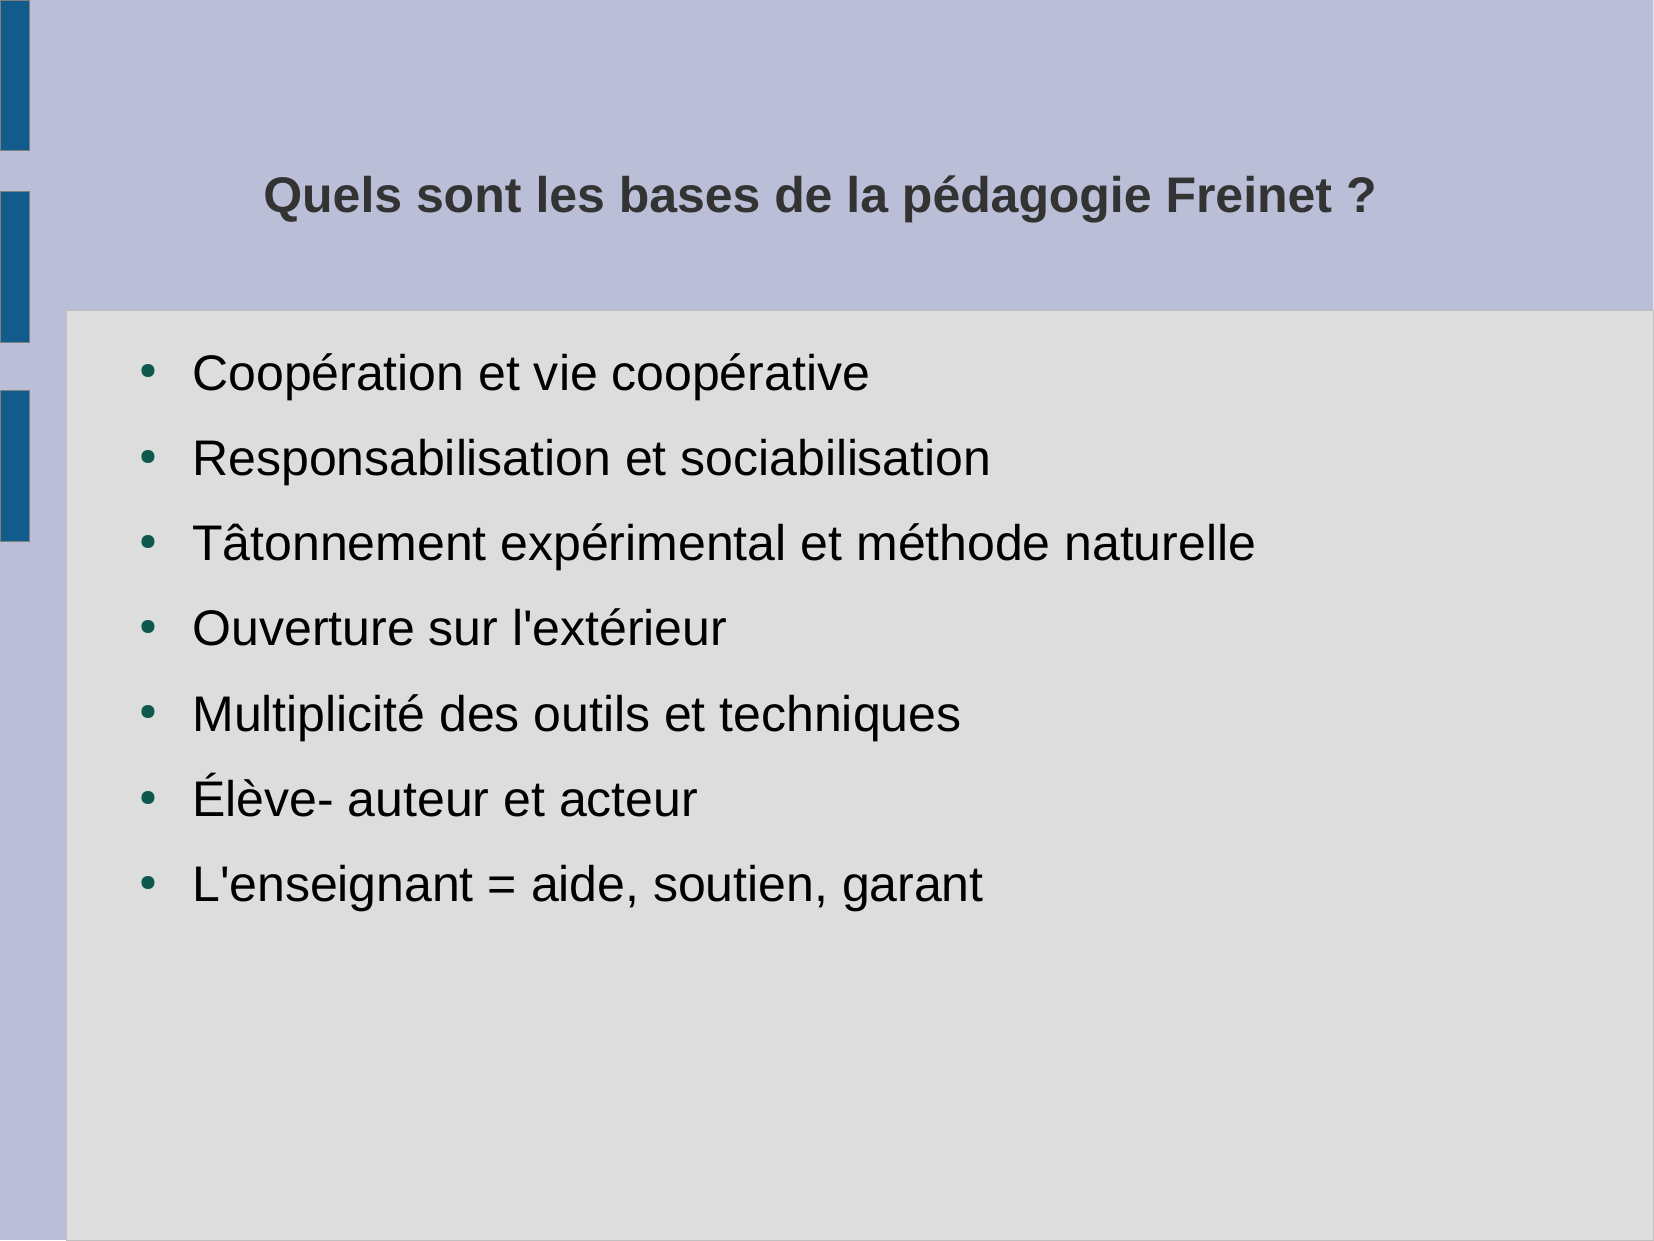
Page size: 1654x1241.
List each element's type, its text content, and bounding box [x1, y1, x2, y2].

list Coopération et vie coopérative Responsabilisation et sociabilisation Tâtonnement expérimental et méthode naturelle Ouverture sur l'extérieur Multiplicité des outils et techniques Élève- auteur et acteur L'enseignant = aide, soutien, garant [121, 344, 1534, 1127]
title Quels sont les bases de la pédagogie Freinet ? [121, 91, 1534, 299]
